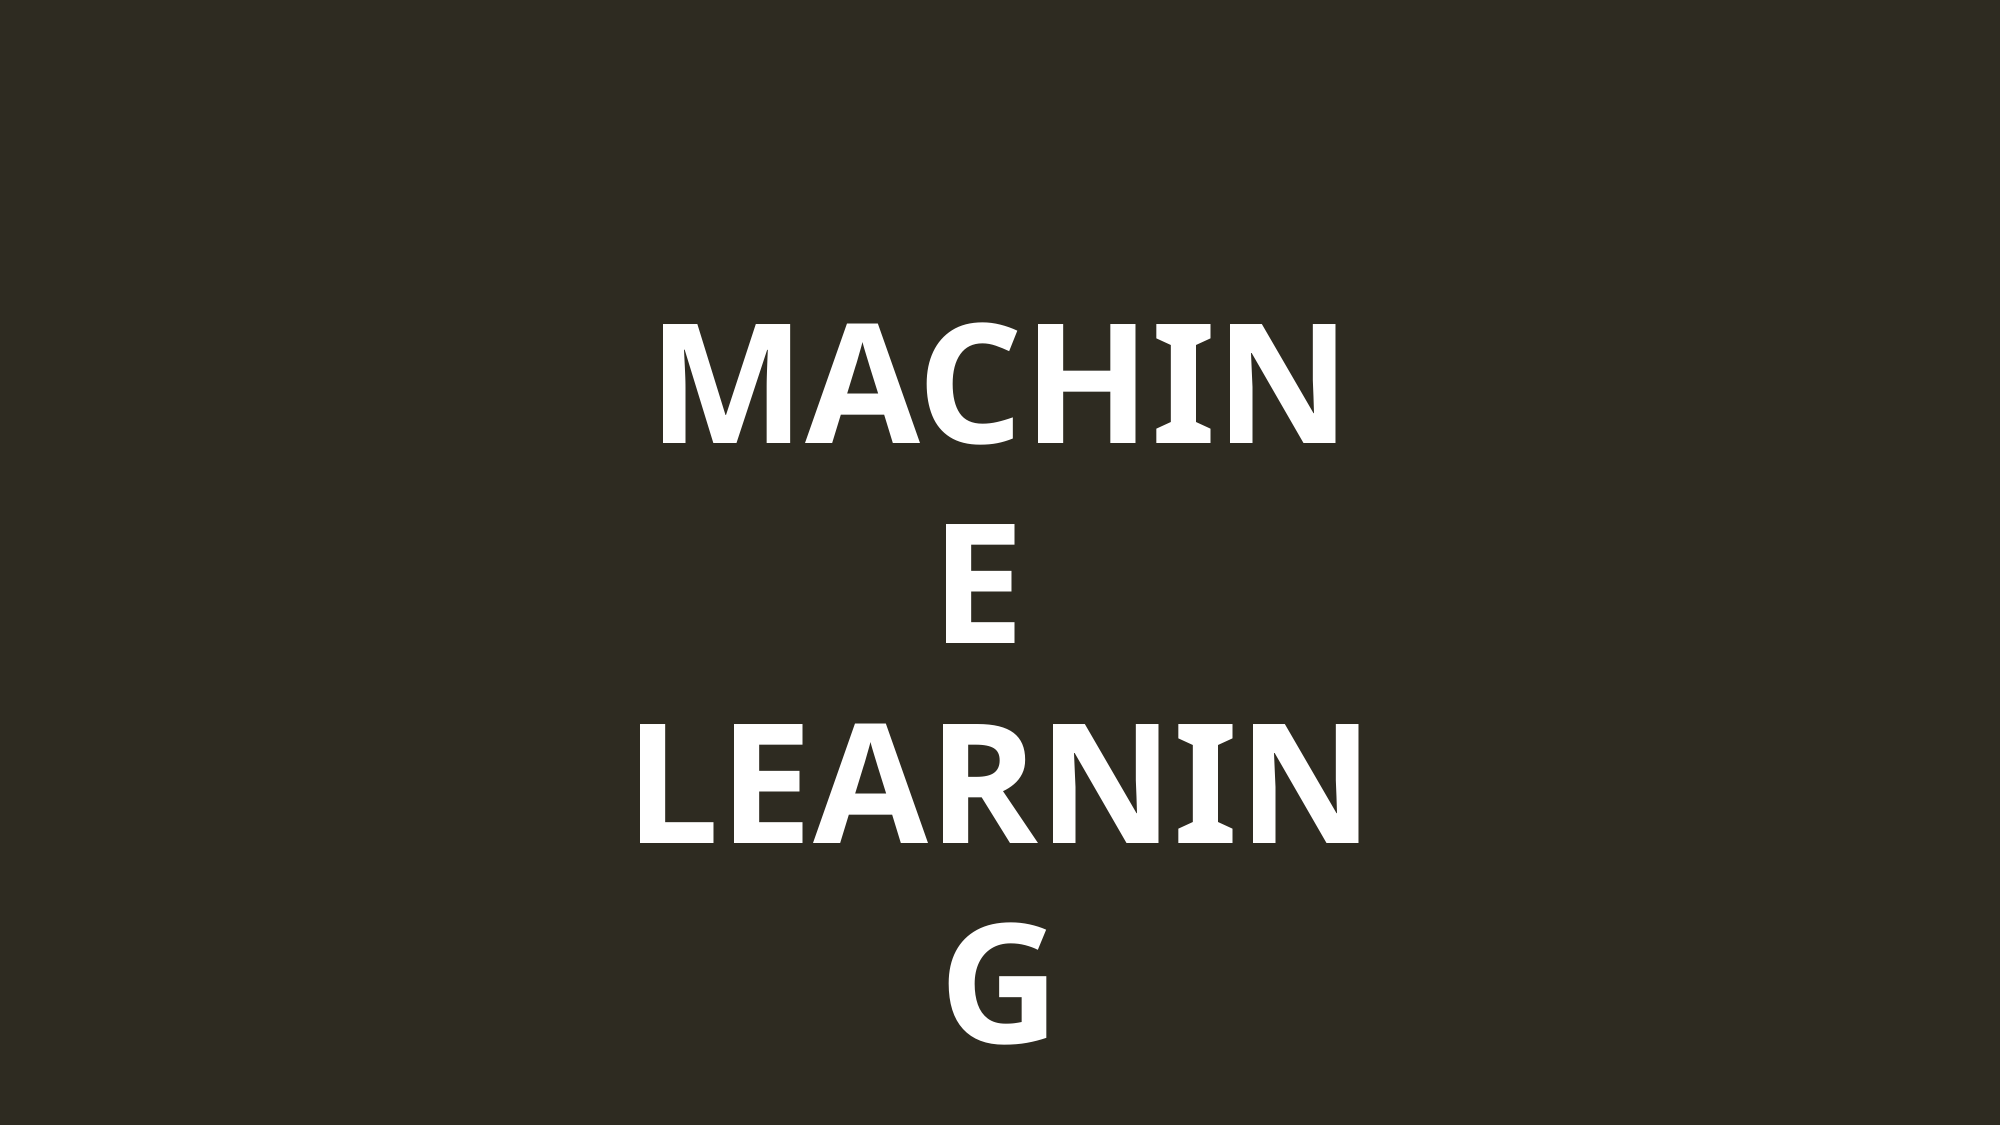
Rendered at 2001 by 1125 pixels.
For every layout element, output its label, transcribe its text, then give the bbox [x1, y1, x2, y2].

text_box MACHINE LEARNING [606, 269, 1394, 689]
